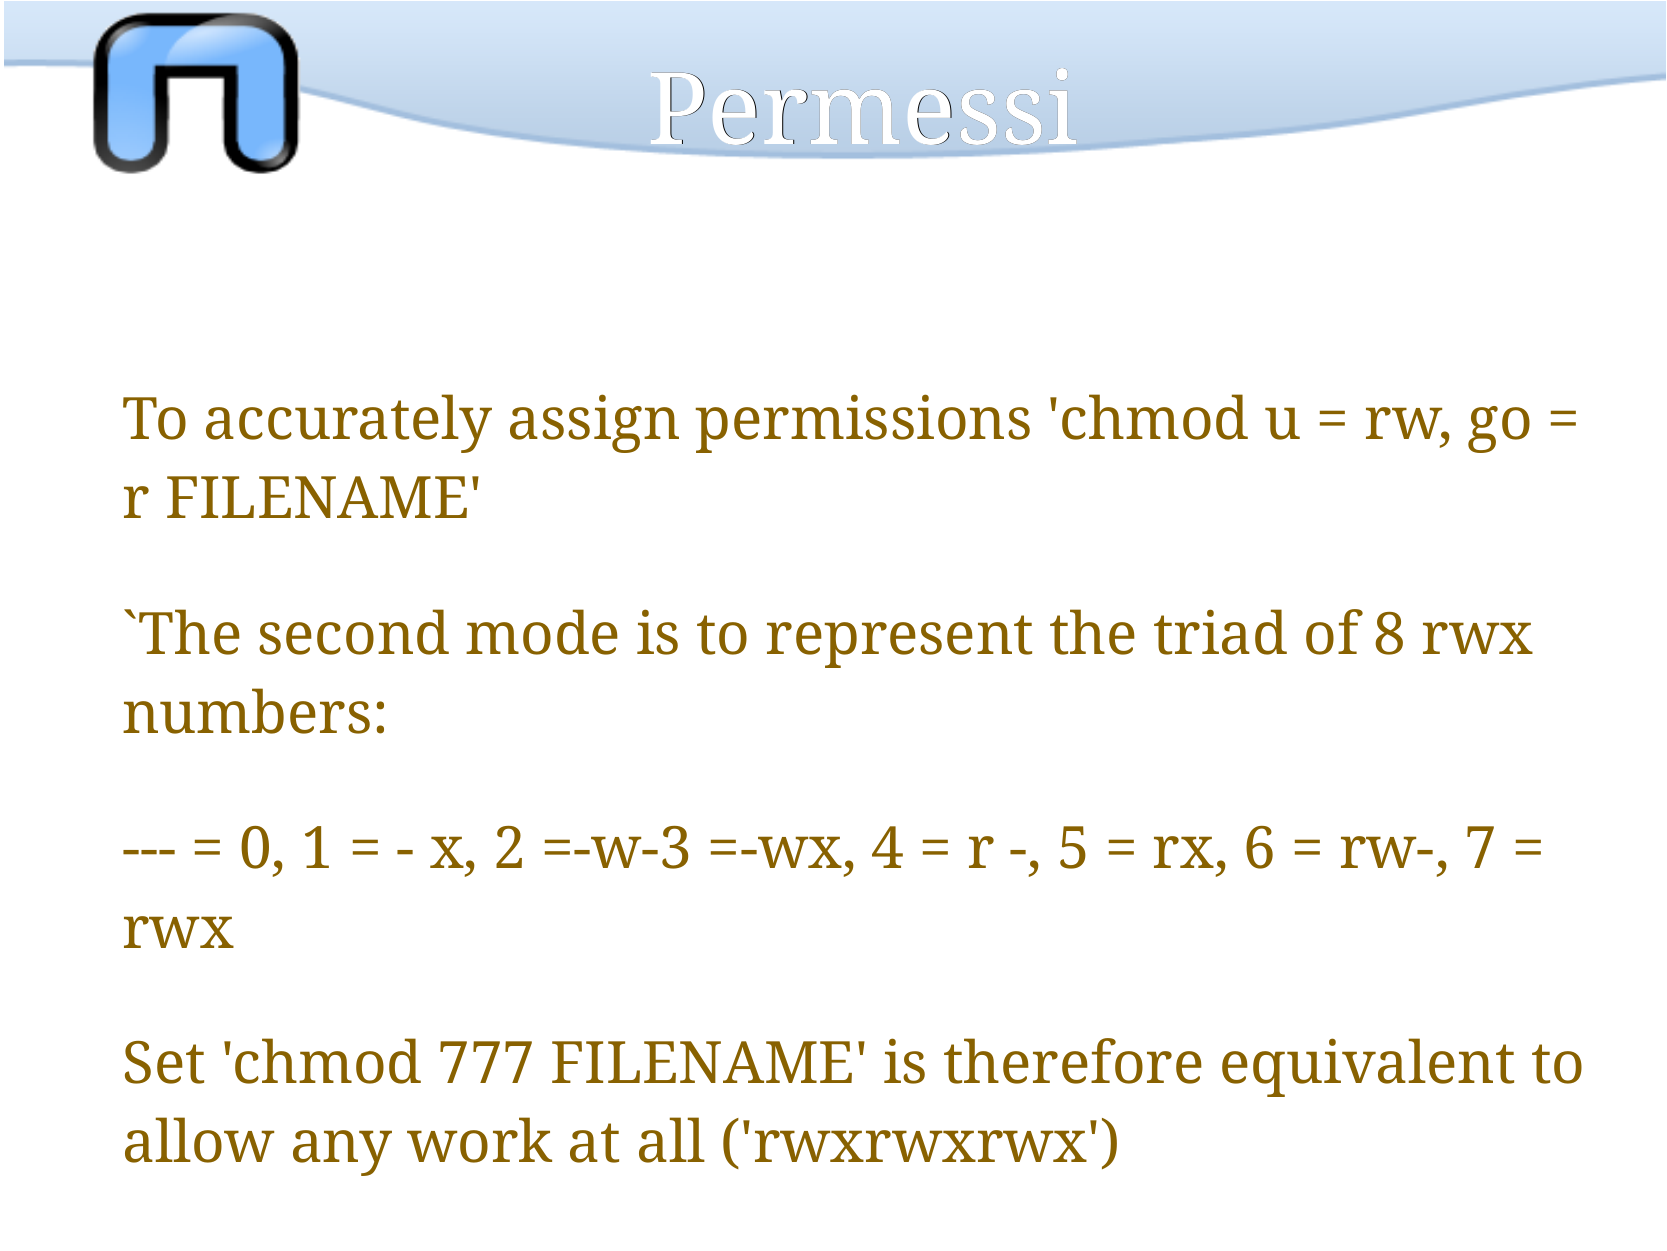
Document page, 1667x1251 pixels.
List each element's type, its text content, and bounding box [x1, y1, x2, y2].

list To accurately assign permissions 'chmod u = rw, go = r FILENAME' `The second mode is to represent the triad of 8 rwx numbers: --- = 0, 1 = - x, 2 =-w-3 =-wx, 4 = r -, 5 = rx, 6 = rw-, 7 = rwx Set 'chmod 777 FILENAME' is therefore equivalent to allow any work at all ('rwxrwxrwx') [122, 377, 1608, 1221]
picture [0, 0, 1667, 1251]
text_box Permessi [446, 29, 1280, 283]
